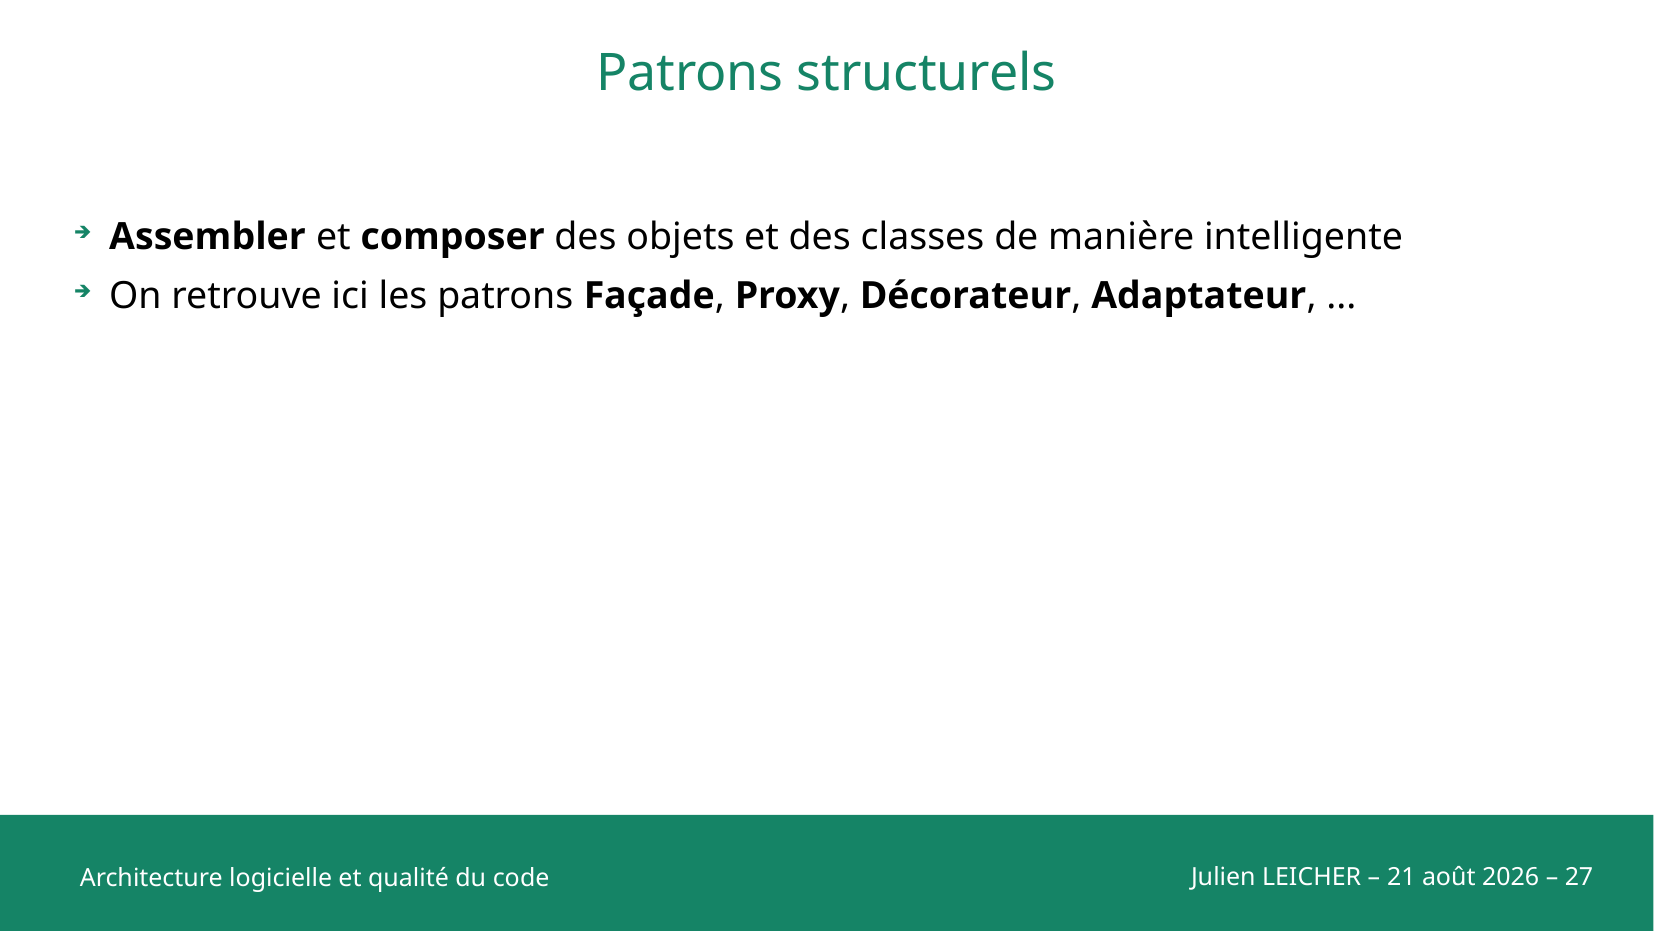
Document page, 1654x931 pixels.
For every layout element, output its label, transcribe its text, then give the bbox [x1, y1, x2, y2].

text_box Assembler et composer des objets et des classes de manière intelligente On retrouve ici les patrons Façade, Proxy, Décorateur, Adaptateur, ... [59, 194, 1595, 678]
text_box Patrons structurels [0, 27, 1654, 113]
text_box Julien LEICHER – 22 mars 2022 – <number> [0, 814, 1654, 931]
text_box Architecture logicielle et qualité du code [64, 852, 798, 898]
